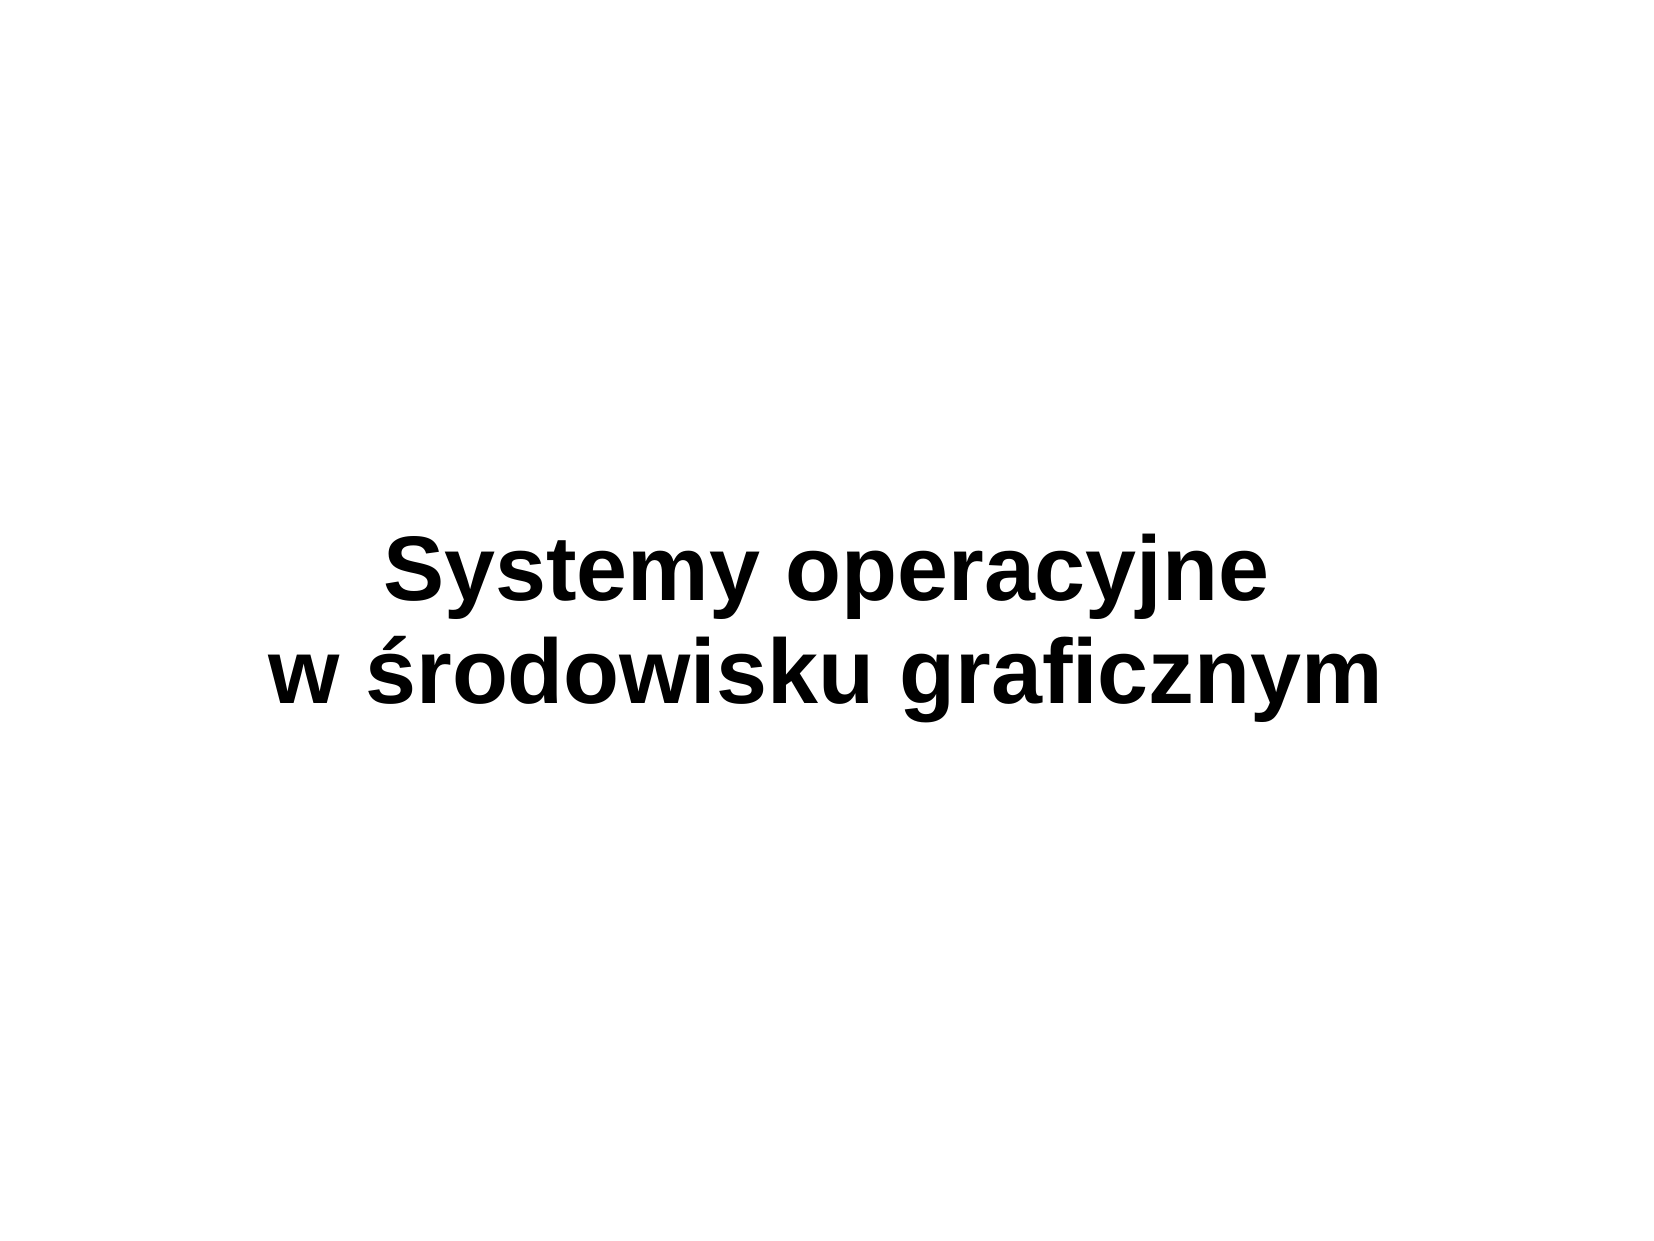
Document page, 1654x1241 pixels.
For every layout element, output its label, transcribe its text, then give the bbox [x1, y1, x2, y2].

title Systemy operacyjne w środowisku graficznym [82, 516, 1571, 724]
